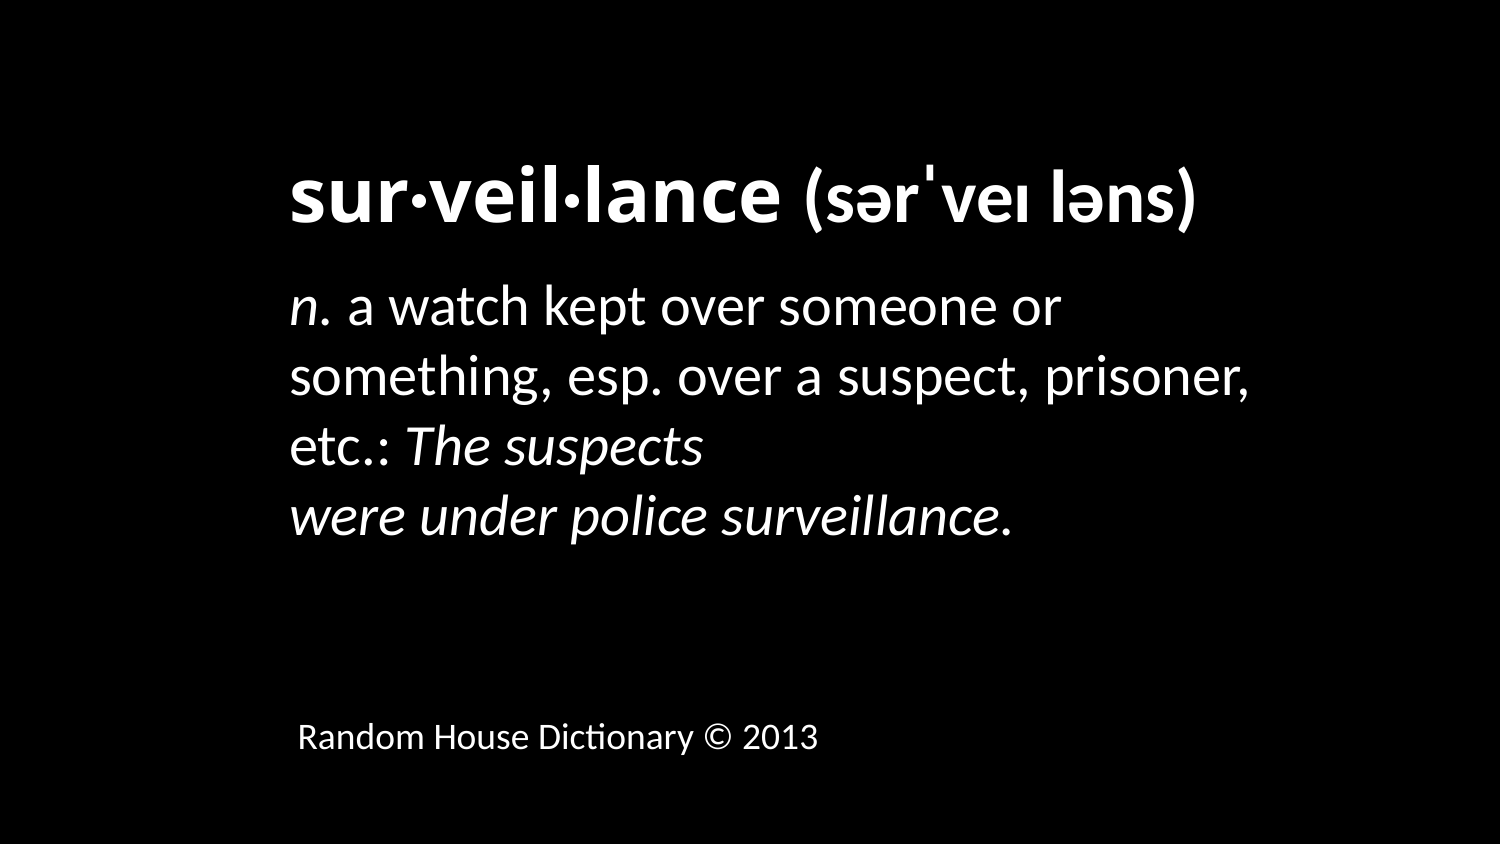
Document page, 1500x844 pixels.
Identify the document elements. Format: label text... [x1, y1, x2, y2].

title sur·veil·lance (sərˈveɪ ləns) n. a watch kept over someone or something, esp. over a suspect, prisoner, etc.: The suspects were under police surveillance. Random House Dictionary © 2013 [274, 20, 1269, 844]
